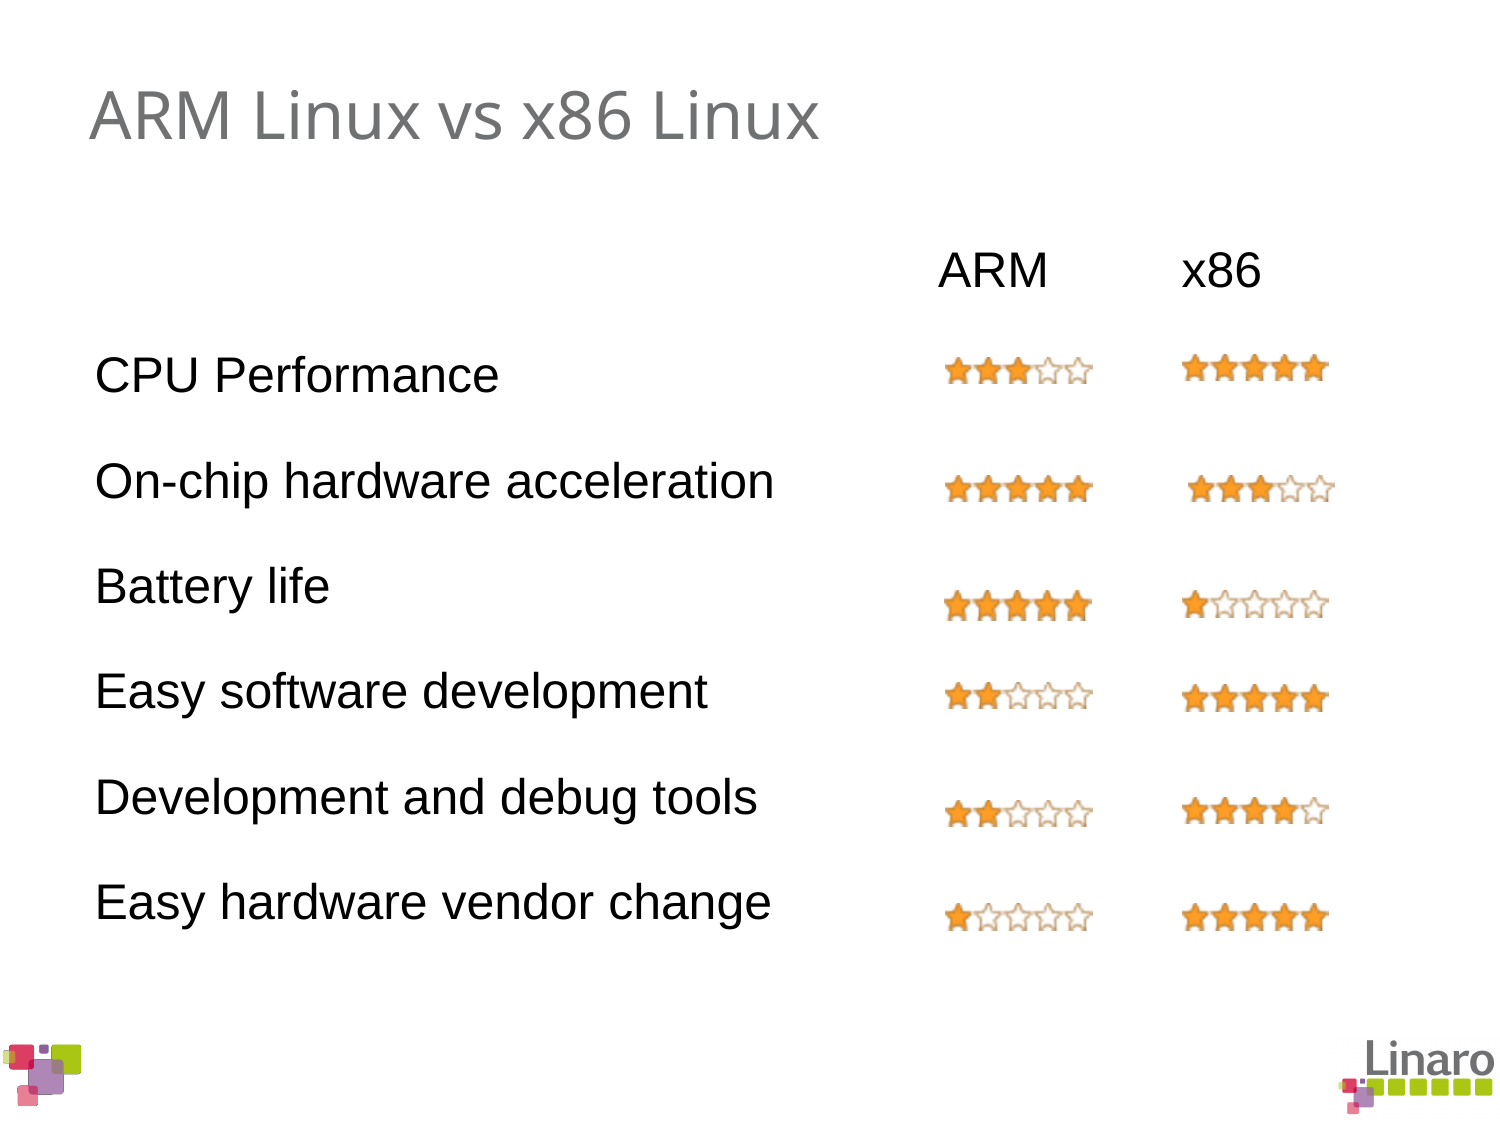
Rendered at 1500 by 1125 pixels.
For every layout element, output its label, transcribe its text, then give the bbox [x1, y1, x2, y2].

table_cell [1176, 869, 1417, 974]
table_cell [932, 763, 1176, 869]
picture [0, 1041, 84, 1125]
table_cell Battery life [89, 552, 932, 658]
table_cell [1176, 763, 1417, 869]
table_cell On-chip hardware acceleration [89, 447, 932, 552]
picture [945, 475, 1093, 502]
picture [1182, 797, 1329, 824]
picture [1188, 475, 1335, 502]
picture [945, 903, 1093, 931]
table_header [89, 236, 932, 342]
picture [1182, 354, 1329, 381]
table_cell [1176, 447, 1417, 552]
table_cell [1176, 552, 1417, 658]
table_cell CPU Performance [89, 342, 932, 447]
picture [945, 357, 1093, 384]
table_cell [932, 342, 1176, 447]
picture [1182, 684, 1329, 712]
picture [945, 800, 1093, 827]
picture [1331, 1035, 1500, 1119]
picture [945, 682, 1093, 709]
table_cell Easy hardware vendor change [89, 869, 932, 974]
picture [944, 590, 1092, 621]
table_cell [932, 447, 1176, 552]
table_cell [1176, 342, 1417, 447]
table_cell [932, 552, 1176, 658]
table_header x86 [1176, 236, 1417, 342]
title ARM Linux vs x86 Linux [75, 29, 1426, 196]
table_cell Development and debug tools [89, 763, 932, 869]
table_header ARM [932, 236, 1176, 342]
table_cell Easy software development [89, 658, 932, 763]
picture [1182, 590, 1329, 618]
picture [1182, 903, 1329, 931]
table_cell [932, 658, 1176, 763]
table_cell [1176, 658, 1417, 763]
table_cell [932, 869, 1176, 974]
